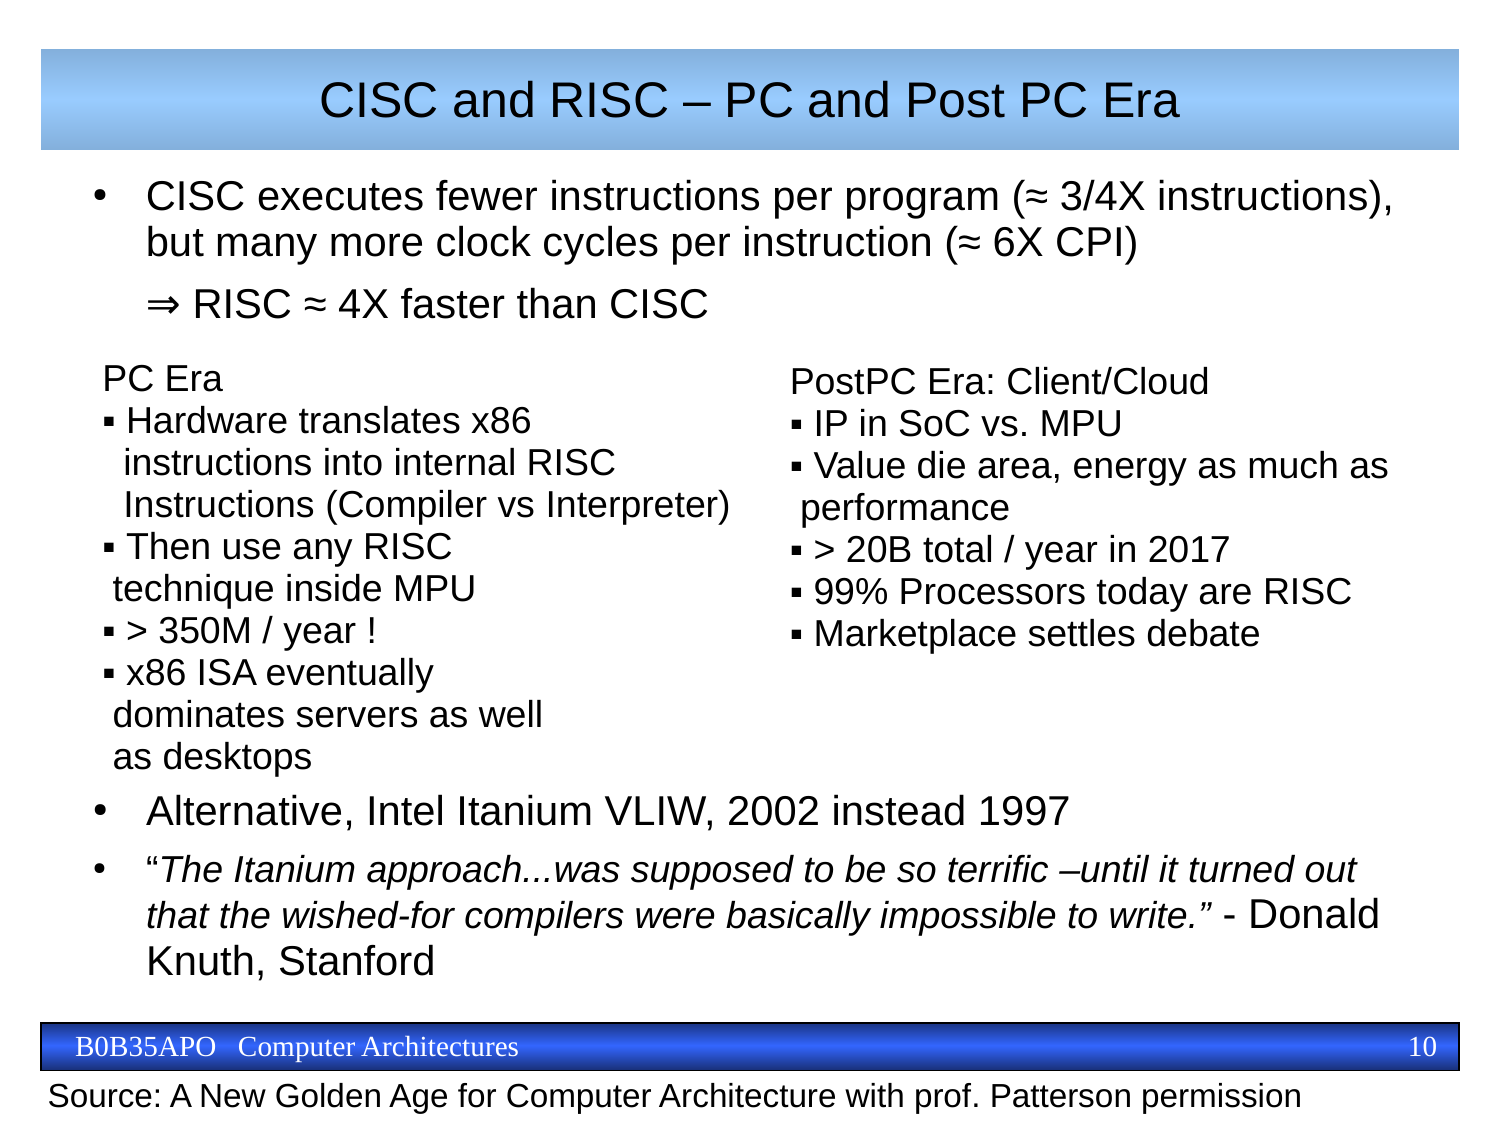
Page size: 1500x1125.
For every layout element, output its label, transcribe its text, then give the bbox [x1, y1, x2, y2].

text_box Source: A New Golden Age for Computer Architecture with prof. Patterson permission [32, 1069, 1446, 1125]
text_box PostPC Era: Client/Cloud ▪ IP in SoC vs. MPU ▪ Value die area, energy as much as performance ▪ > 20B total / year in 2017 ▪ 99% Processors today are RISC ▪ Marketplace settles debate [774, 352, 1438, 704]
title CISC and RISC – PC and Post PC Era [41, 49, 1459, 150]
text_box PC Era ▪ Hardware translates x86 instructions into internal RISC Instructions (Compiler vs Interpreter) ▪ Then use any RISC technique inside MPU ▪ > 350M / year ! ▪ x86 ISA eventually dominates servers as well as desktops [87, 349, 763, 787]
list Alternative, Intel Itanium VLIW, 2002 instead 1997 “The Itanium approach...was supposed to be so terrific –until it turned out that the wished-for compilers were basically impossible to write.” - Donald Knuth, Stanford [75, 787, 1426, 1000]
list CISC executes fewer instructions per program (≈ 3/4X instructions), but many more clock cycles per instruction (≈ 6X CPI) ⇒ RISC ≈ 4X faster than CISC [75, 172, 1426, 350]
